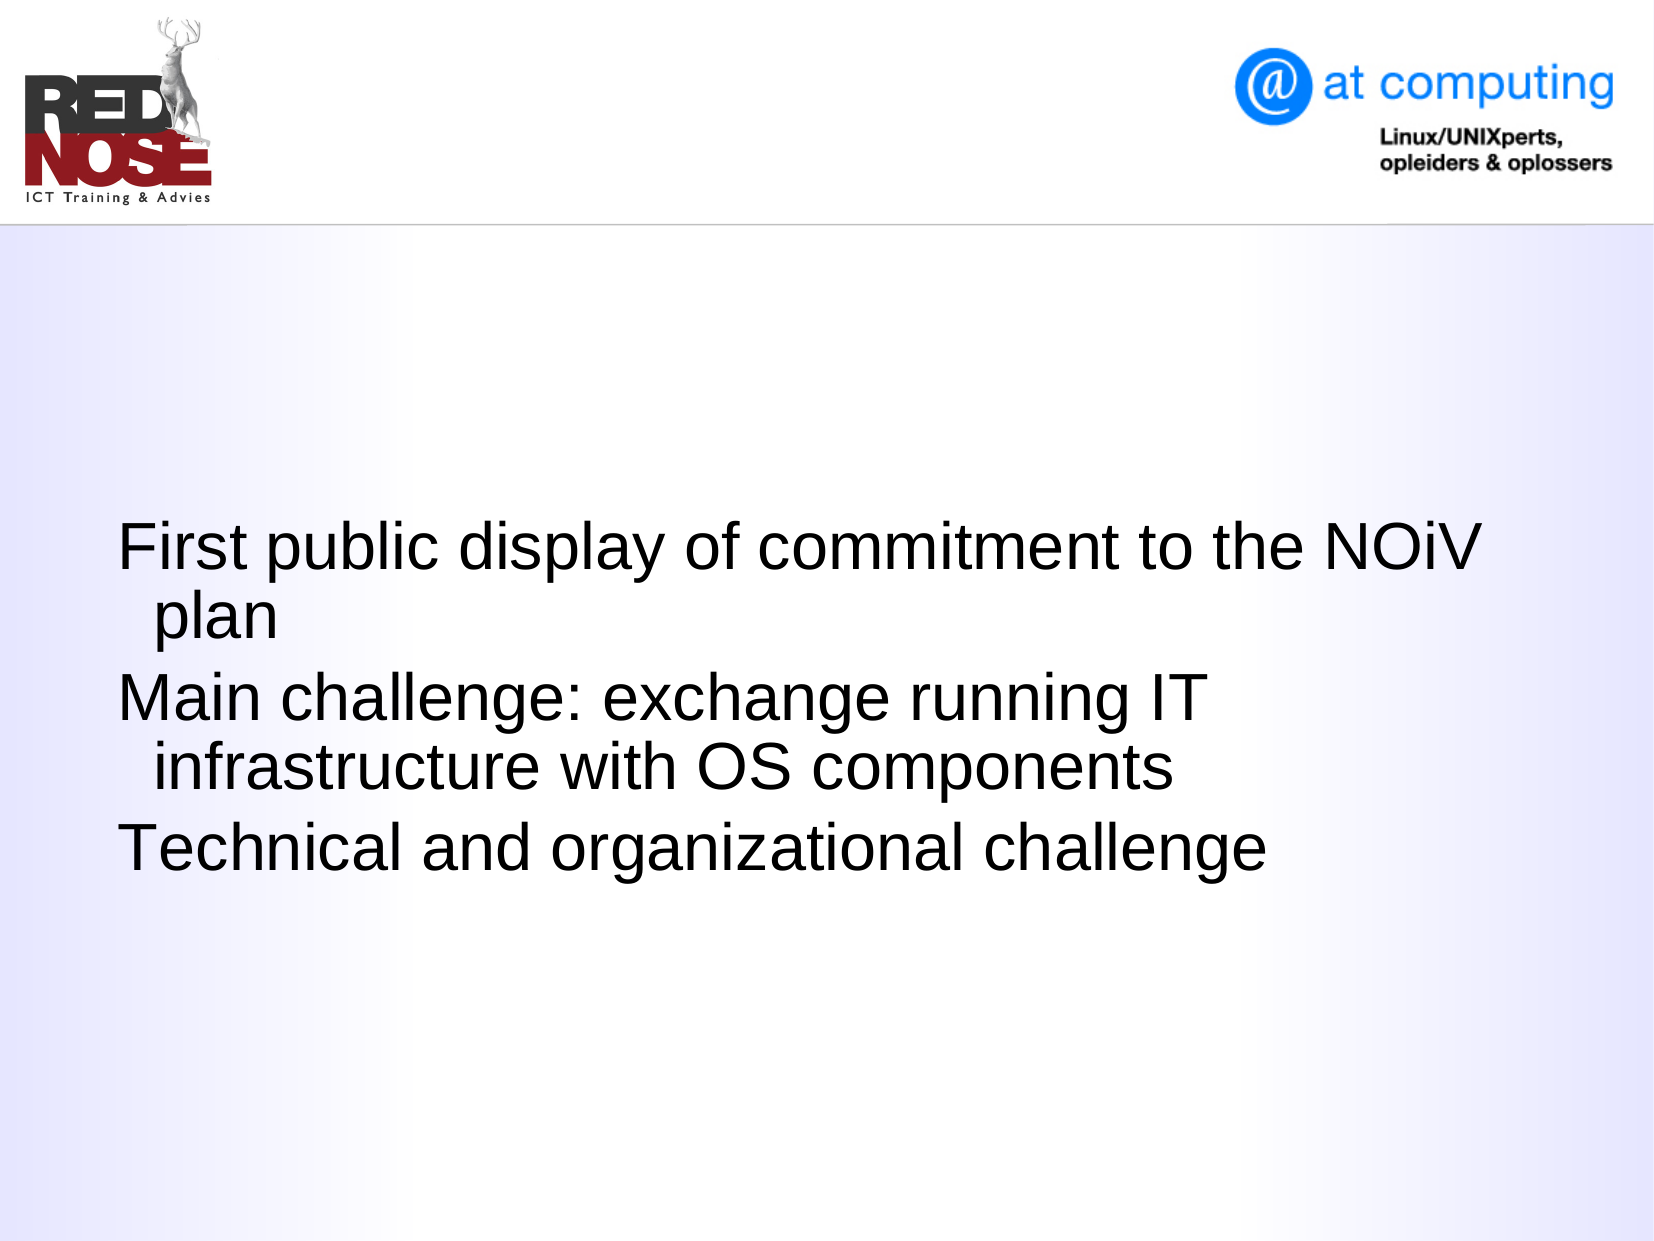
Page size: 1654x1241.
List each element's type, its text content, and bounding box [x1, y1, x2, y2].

picture [1224, 41, 1642, 189]
picture [17, 11, 219, 208]
subtitle First public display of commitment to the NOiV plan Main challenge: exchange running IT infrastructure with OS components Technical and organizational challenge [82, 297, 1571, 1102]
